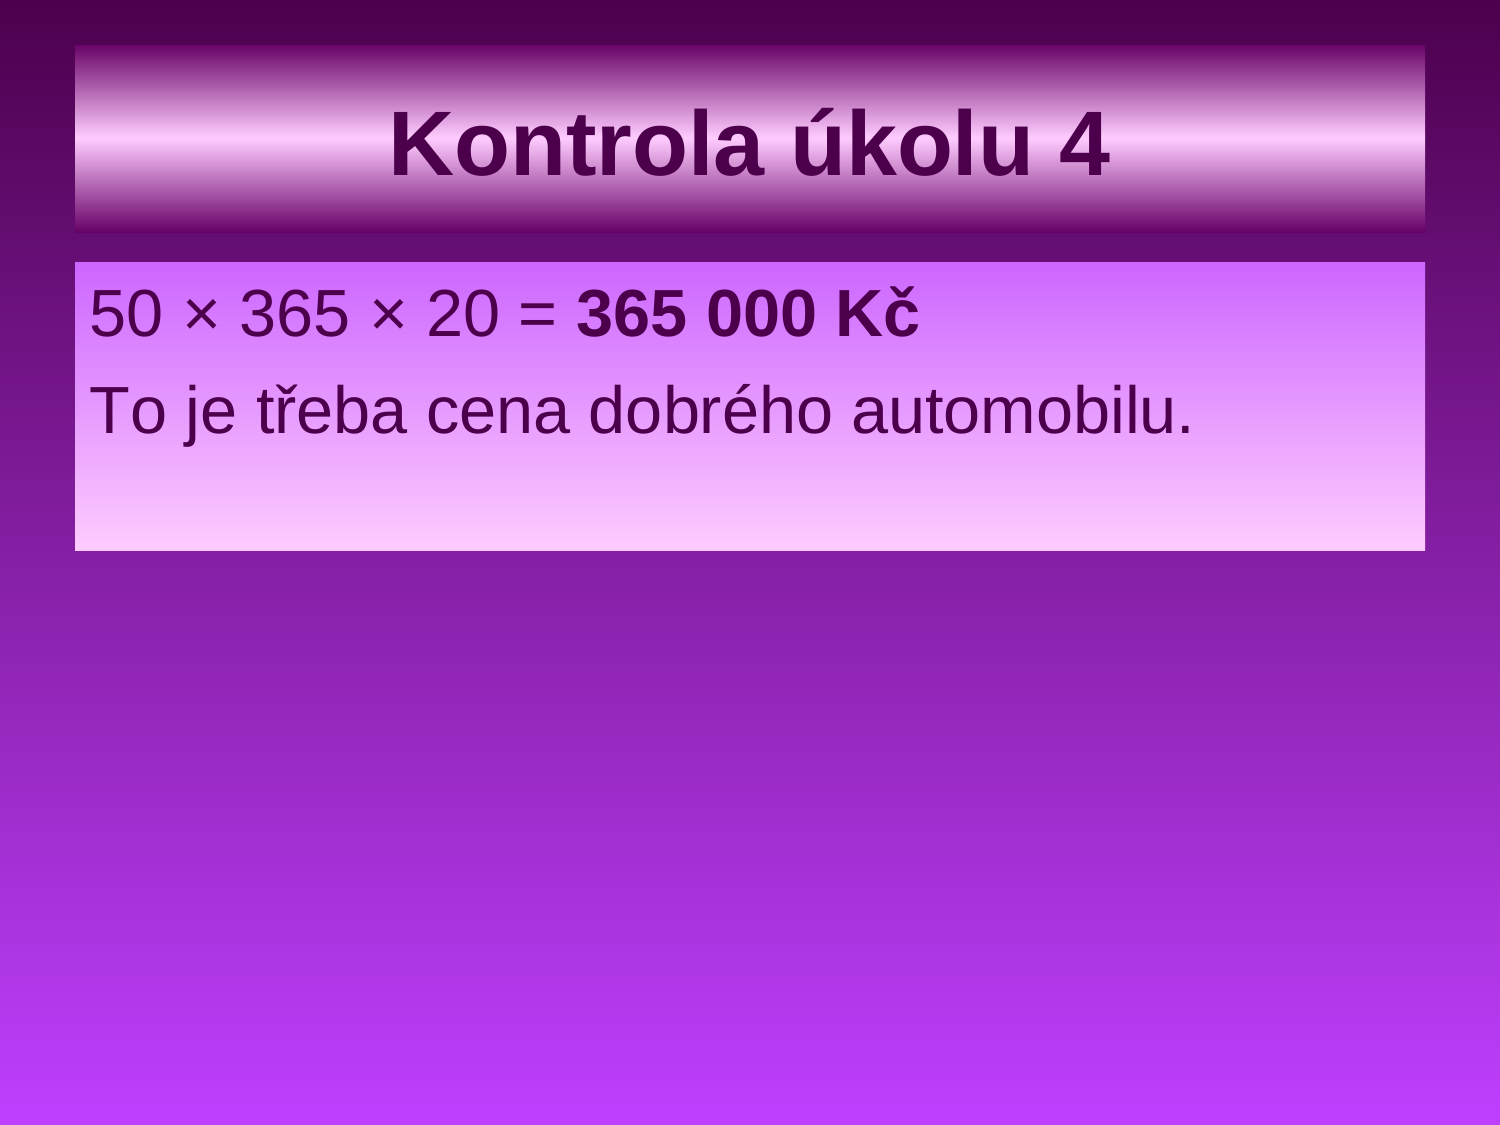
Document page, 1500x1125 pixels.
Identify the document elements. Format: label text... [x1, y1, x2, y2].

list 50 × 365 × 20 = 365 000 Kč To je třeba cena dobrého automobilu. [75, 262, 1426, 551]
title Kontrola úkolu 4 [75, 45, 1426, 233]
